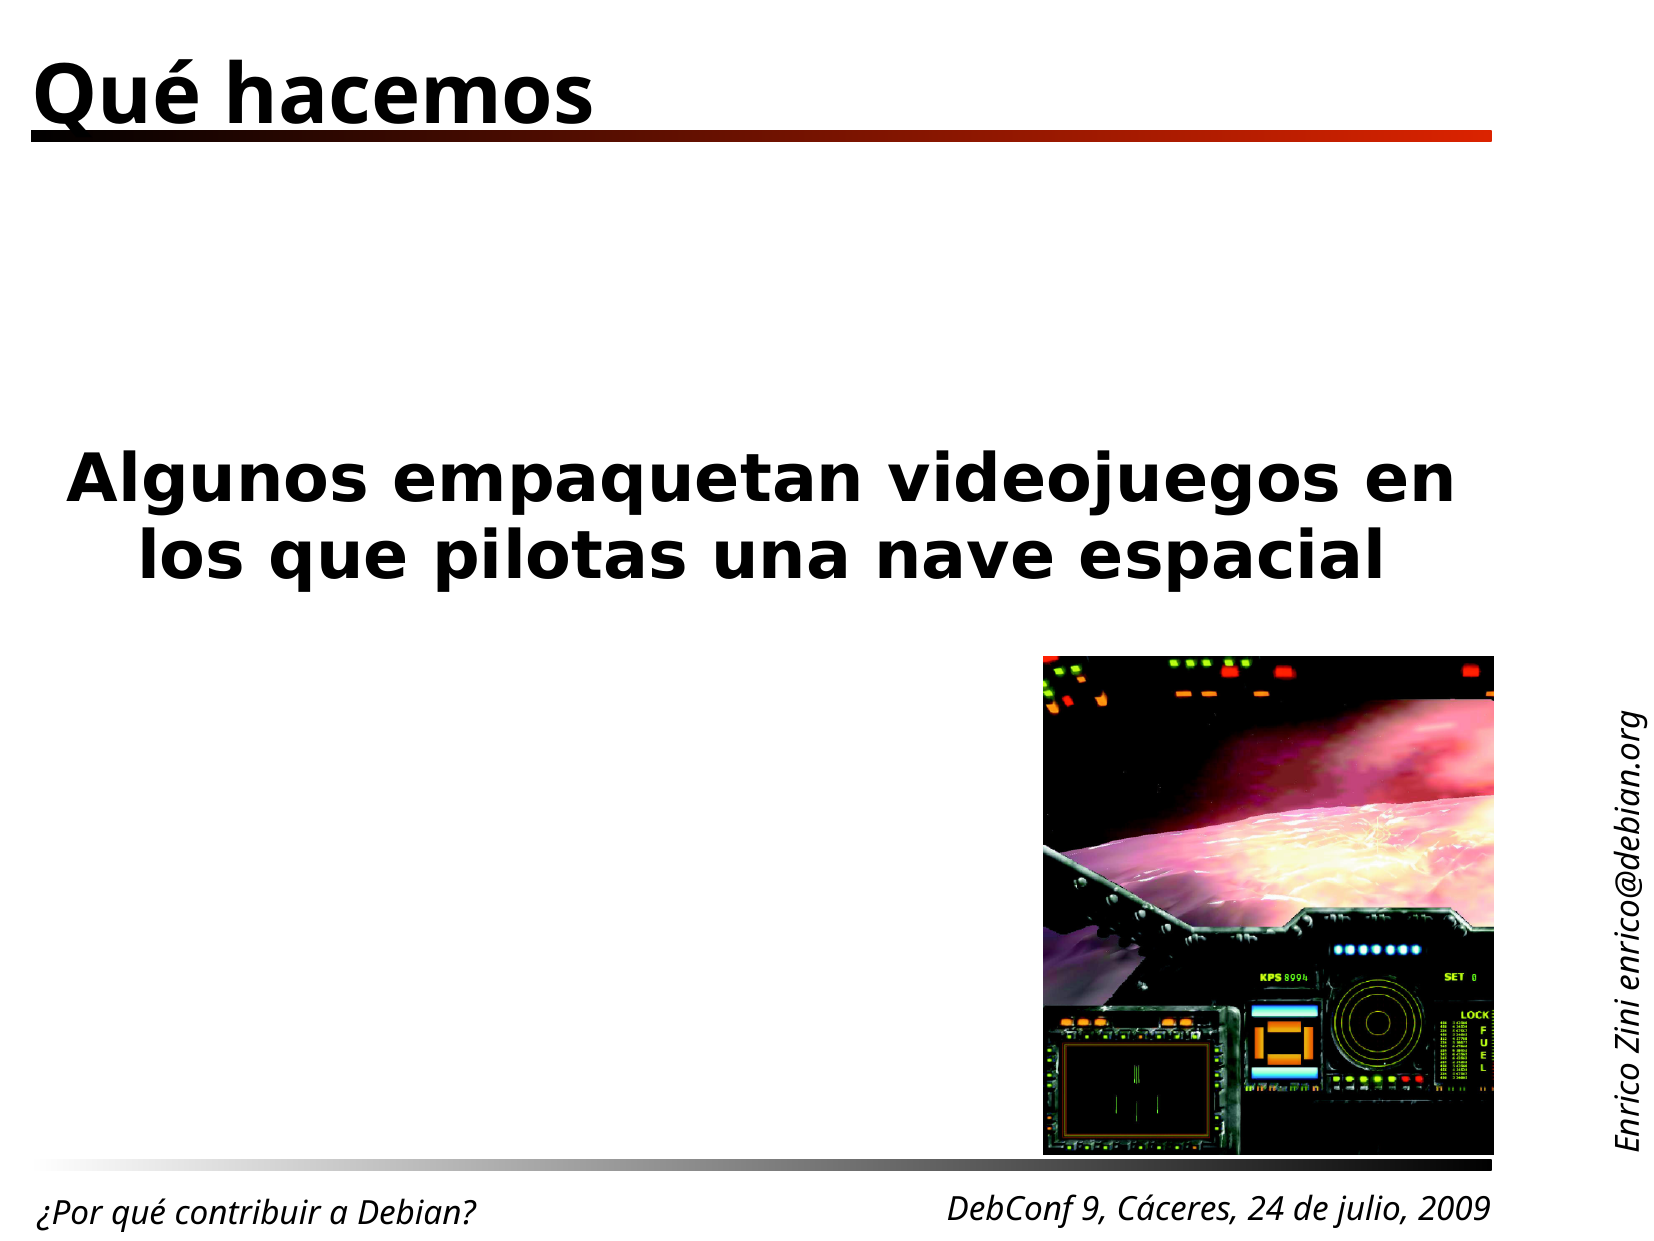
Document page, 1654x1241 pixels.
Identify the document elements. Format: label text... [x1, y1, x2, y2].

text_box Algunos empaquetan videojuegos en los que pilotas una nave espacial [30, 439, 1495, 595]
text_box Qué hacemos [31, 34, 1438, 168]
picture [1043, 656, 1494, 1155]
